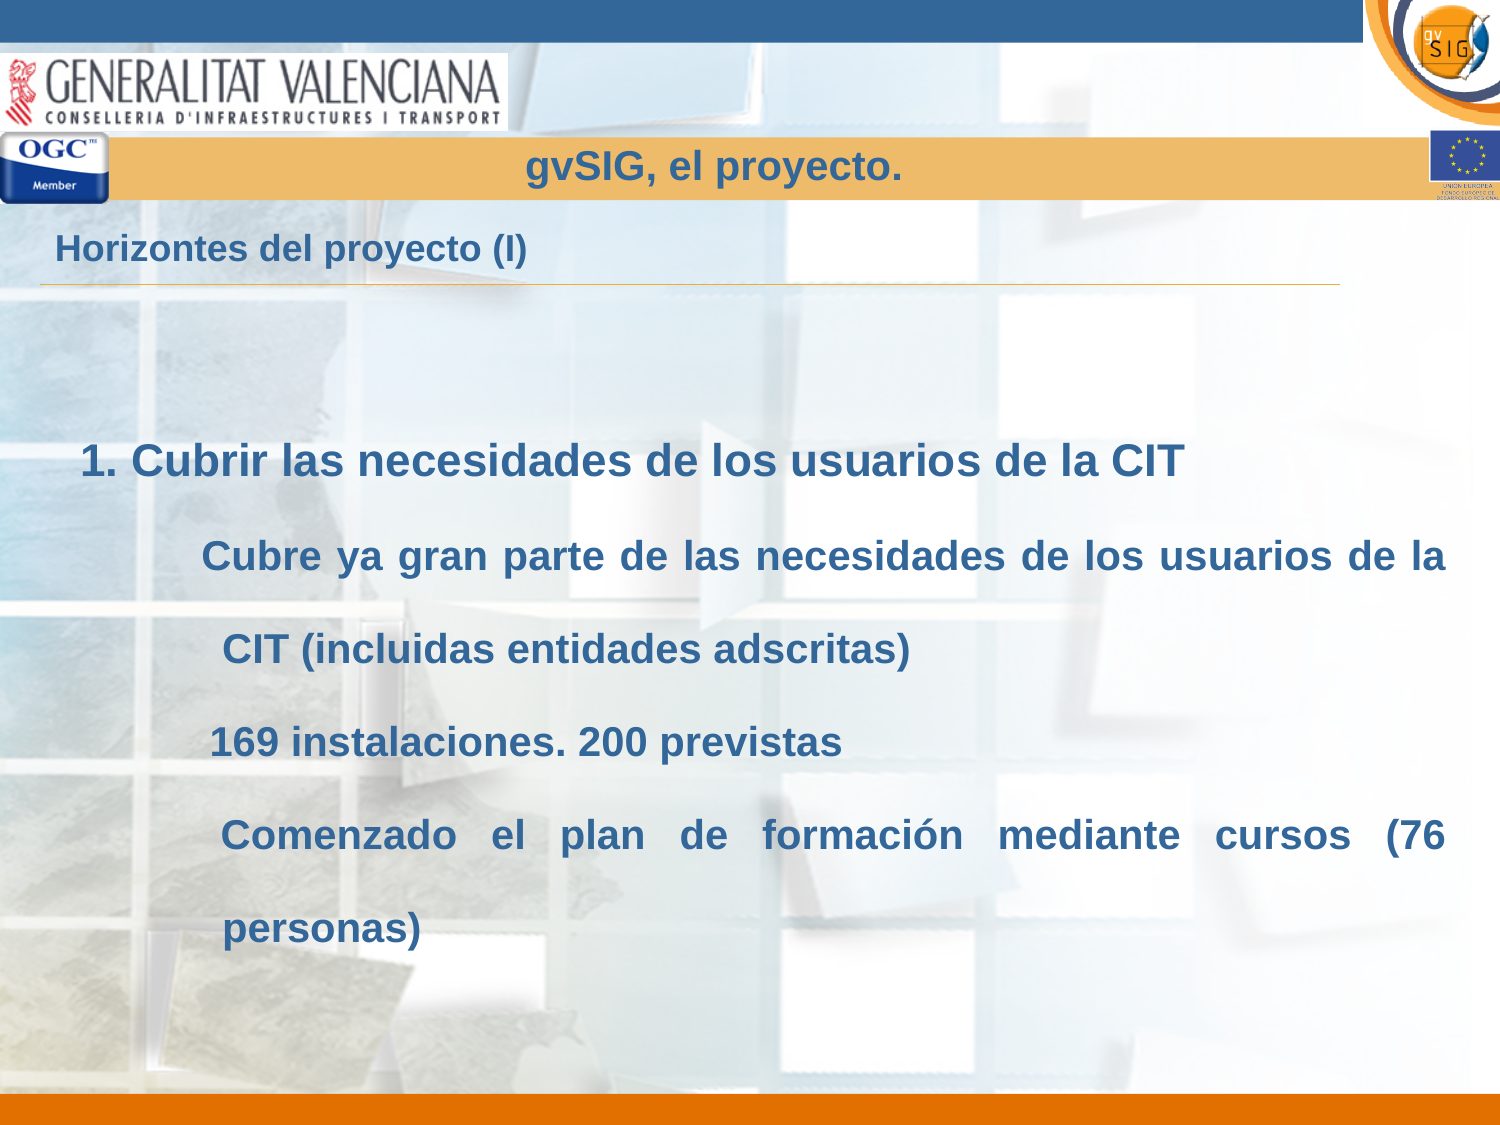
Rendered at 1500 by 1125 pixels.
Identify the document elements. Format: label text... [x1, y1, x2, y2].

text_box Horizontes del proyecto (I) [40, 221, 691, 283]
text_box 1. Cubrir las necesidades de los usuarios de la CIT Cubre ya gran parte de las necesidades de los usuarios de la CIT (incluidas entidades adscritas) 169 instalaciones. 200 previstas Comenzado el plan de formación mediante cursos (76 personas) [80, 383, 1447, 911]
picture [1429, 129, 1500, 200]
picture [1363, 0, 1500, 127]
picture [0, 132, 109, 137]
picture [0, 53, 508, 131]
text_box gvSIG, el proyecto. [0, 137, 1429, 203]
